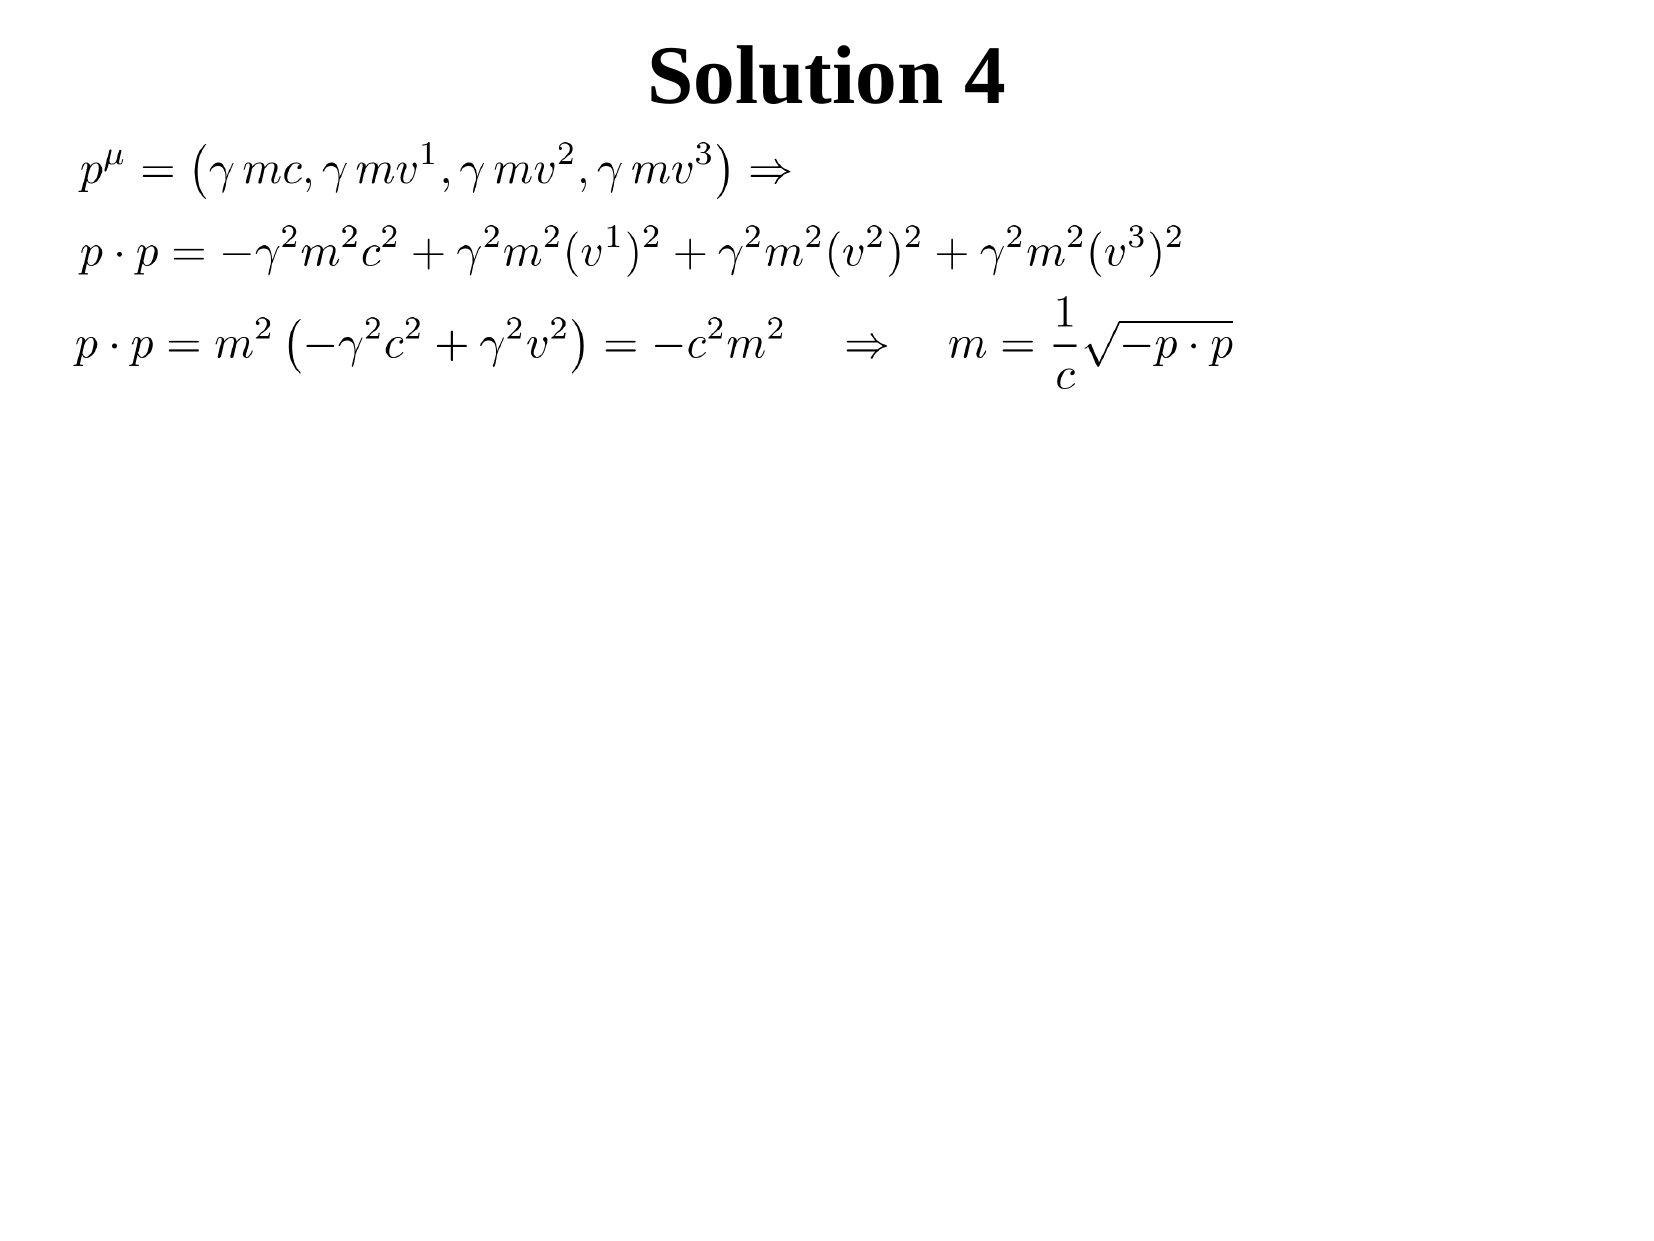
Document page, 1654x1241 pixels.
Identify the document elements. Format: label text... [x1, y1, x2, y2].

picture [78, 225, 1181, 277]
title Solution 4 [82, 25, 1571, 115]
picture [73, 296, 1233, 389]
picture [78, 142, 791, 199]
